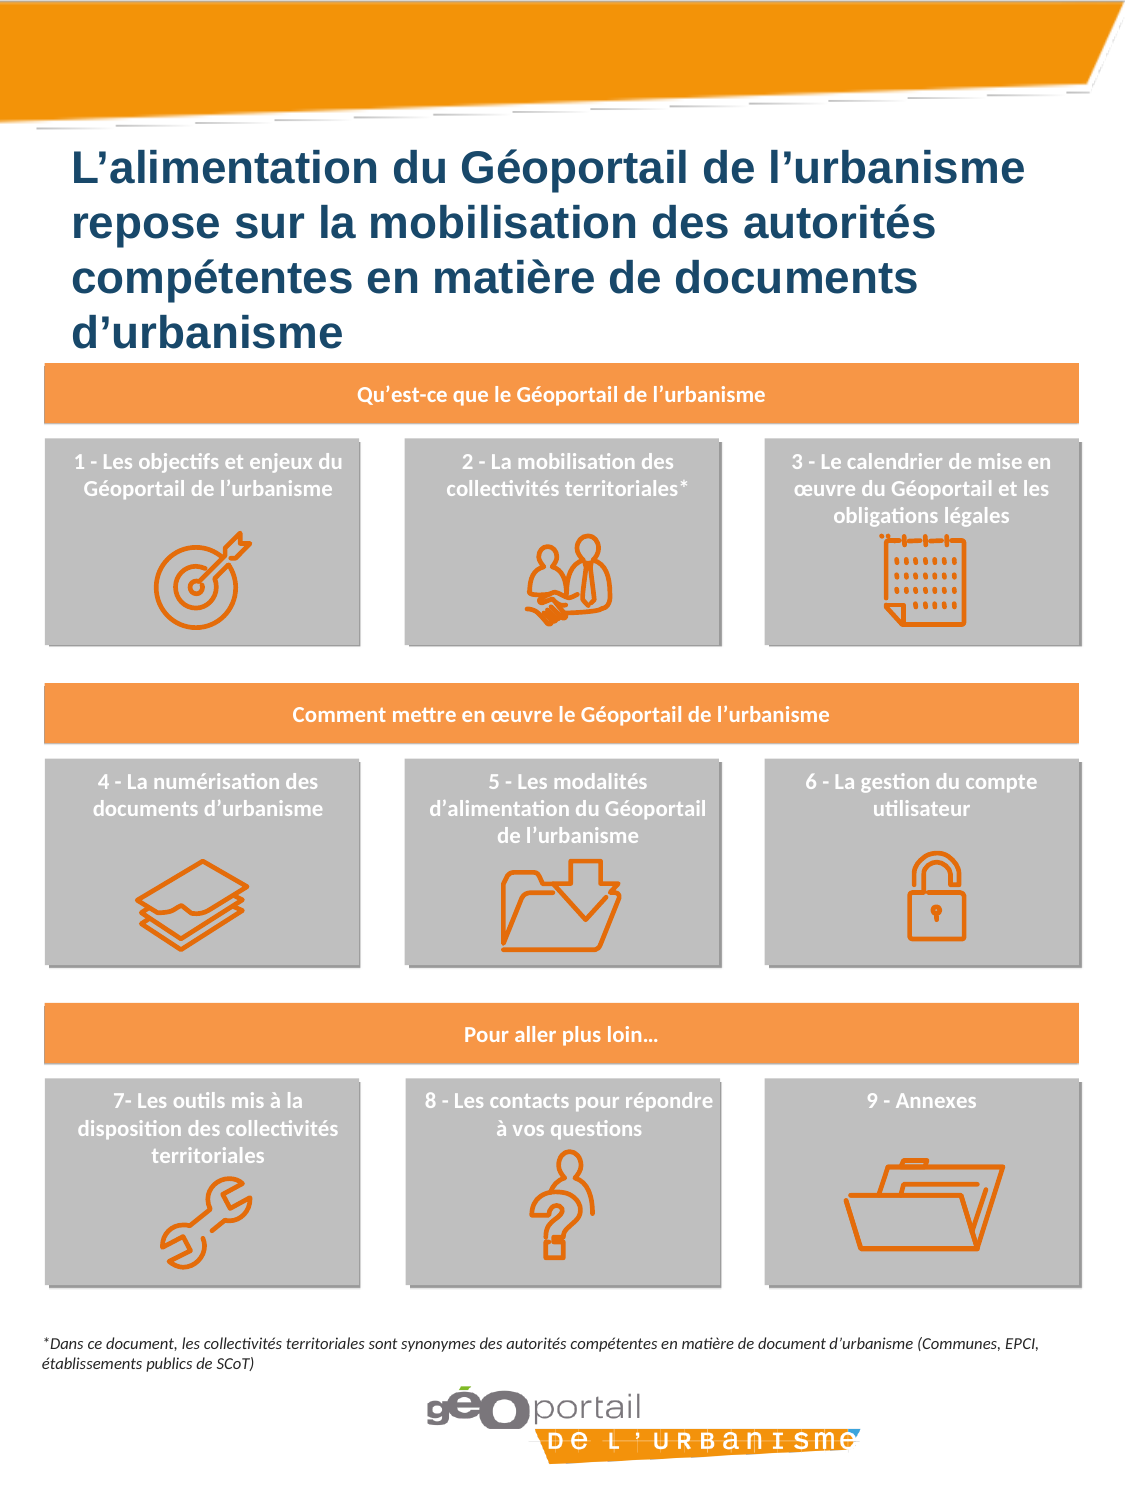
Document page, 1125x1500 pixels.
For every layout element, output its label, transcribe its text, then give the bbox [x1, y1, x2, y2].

text_box *Dans ce document, les collectivités territoriales sont synonymes des autorités compétentes en matière de document d’urbanisme (Communes, EPCI, établissements publics de SCoT) [27, 1332, 1083, 1381]
text_box 7- Les outils mis à la disposition des collectivités territoriales [44, 1078, 360, 1286]
text_box Comment mettre en œuvre le Géoportail de l’urbanisme [44, 683, 1079, 744]
text_box 9 - Annexes [764, 1078, 1079, 1286]
text_box 5 - Les modalités d’alimentation du Géoportail de l’urbanisme [404, 758, 719, 966]
picture [391, 1381, 892, 1500]
text_box Qu’est-ce que le Géoportail de l’urbanisme [44, 363, 1079, 424]
picture [391, 1245, 892, 1332]
text_box Pour aller plus loin… [44, 1002, 1079, 1064]
text_box 1 - Les objectifs et enjeux du Géoportail de l’urbanisme [44, 438, 360, 646]
title L’alimentation du Géoportail de l’urbanisme repose sur la mobilisation des autorités compétentes en matière de documents d’urbanisme [56, 129, 1088, 288]
text_box 4 - La numérisation des documents d’urbanisme [44, 758, 360, 966]
text_box 2 - La mobilisation des collectivités territoriales* [404, 438, 719, 646]
text_box 6 - La gestion du compte utilisateur [764, 758, 1079, 966]
text_box 8 - Les contacts pour répondre à vos questions [405, 1078, 721, 1286]
text_box 3 - Le calendrier de mise en œuvre du Géoportail et les obligations légales [764, 438, 1079, 646]
